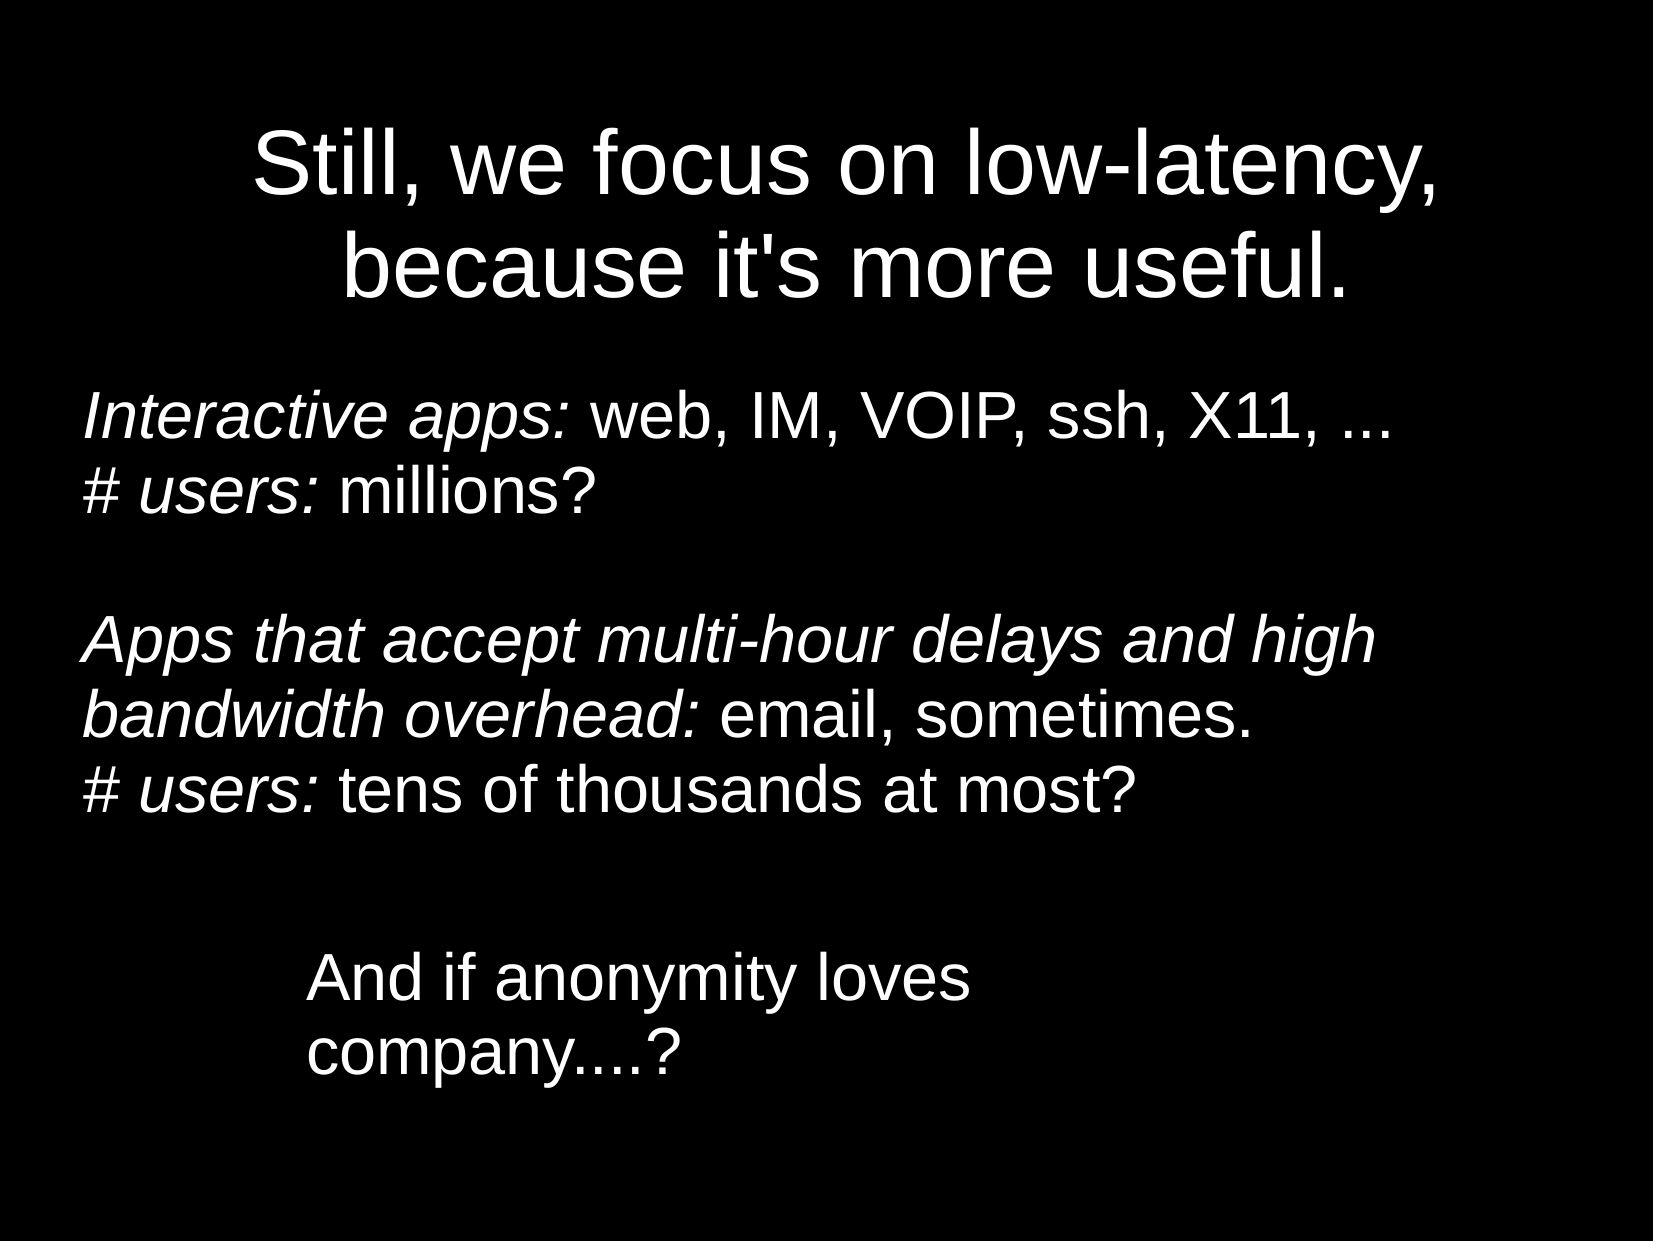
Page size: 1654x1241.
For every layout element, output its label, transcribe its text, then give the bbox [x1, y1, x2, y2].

title Still, we focus on low-latency, because it's more useful. [85, 102, 1610, 326]
text_box Interactive apps: web, IM, VOIP, ssh, X11, ... # users: millions? Apps that accept multi-hour delays and high bandwidth overhead: email, sometimes. # users: tens of thousands at most? [67, 370, 1600, 1166]
text_box And if anonymity loves company....? [291, 932, 1341, 1097]
